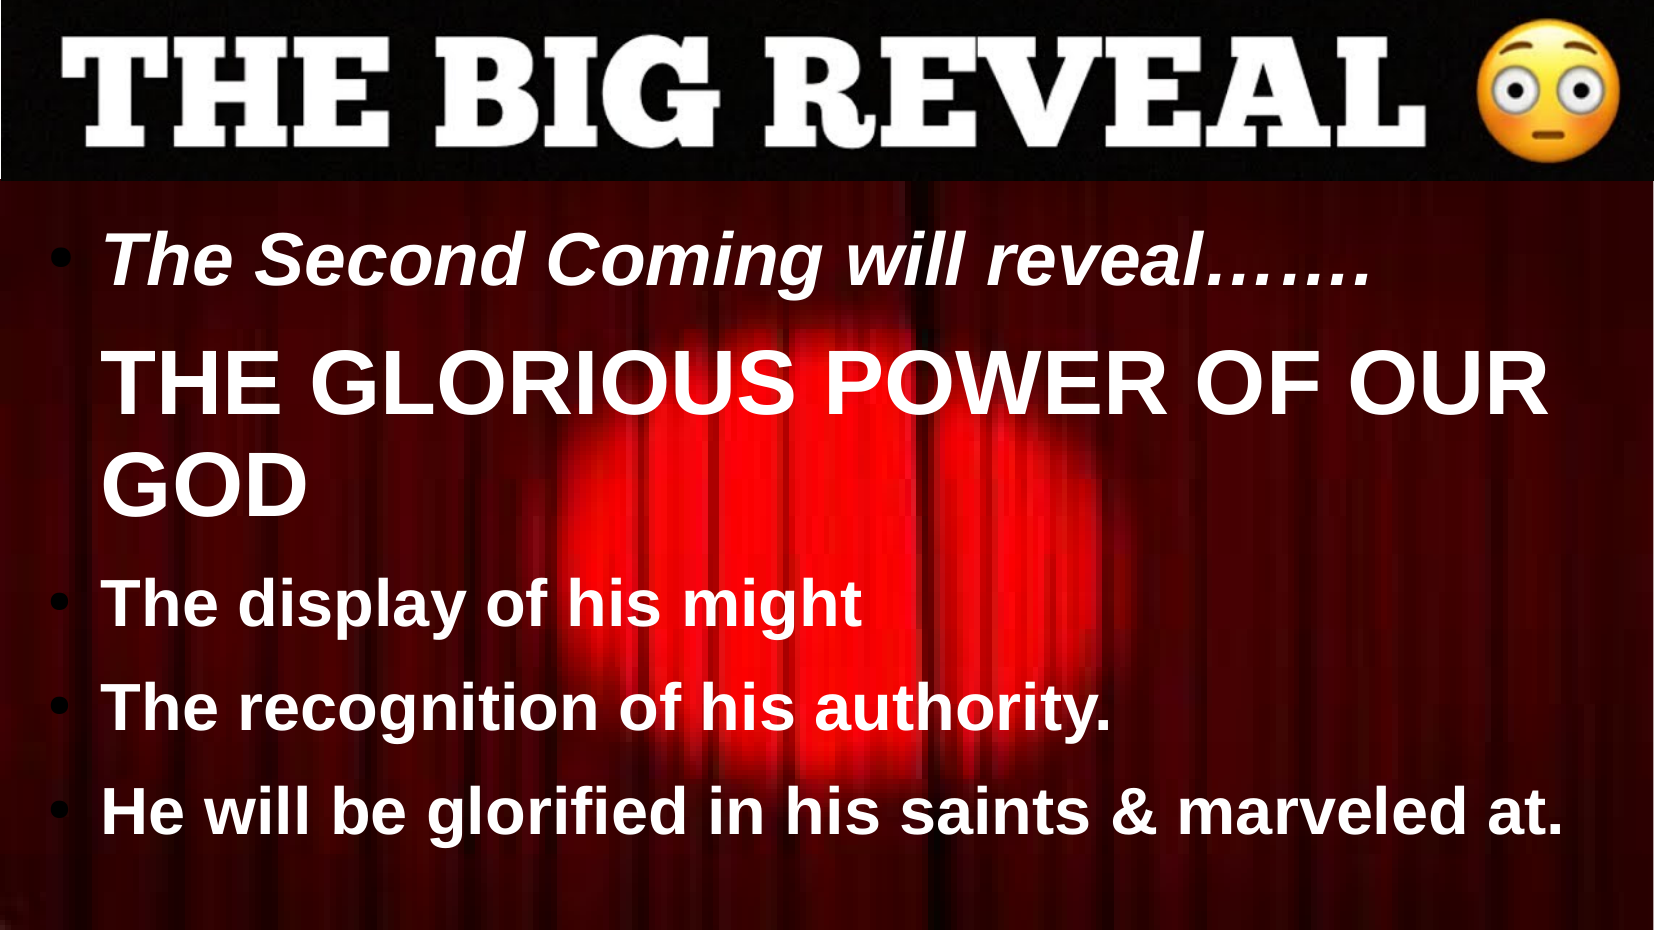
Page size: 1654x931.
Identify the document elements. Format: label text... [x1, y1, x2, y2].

picture [0, 0, 1654, 930]
list The Second Coming will reveal……. THE GLORIOUS POWER OF OUR GOD The display of his might The recognition of his authority. He will be glorified in his saints & marveled at. [30, 217, 1606, 886]
